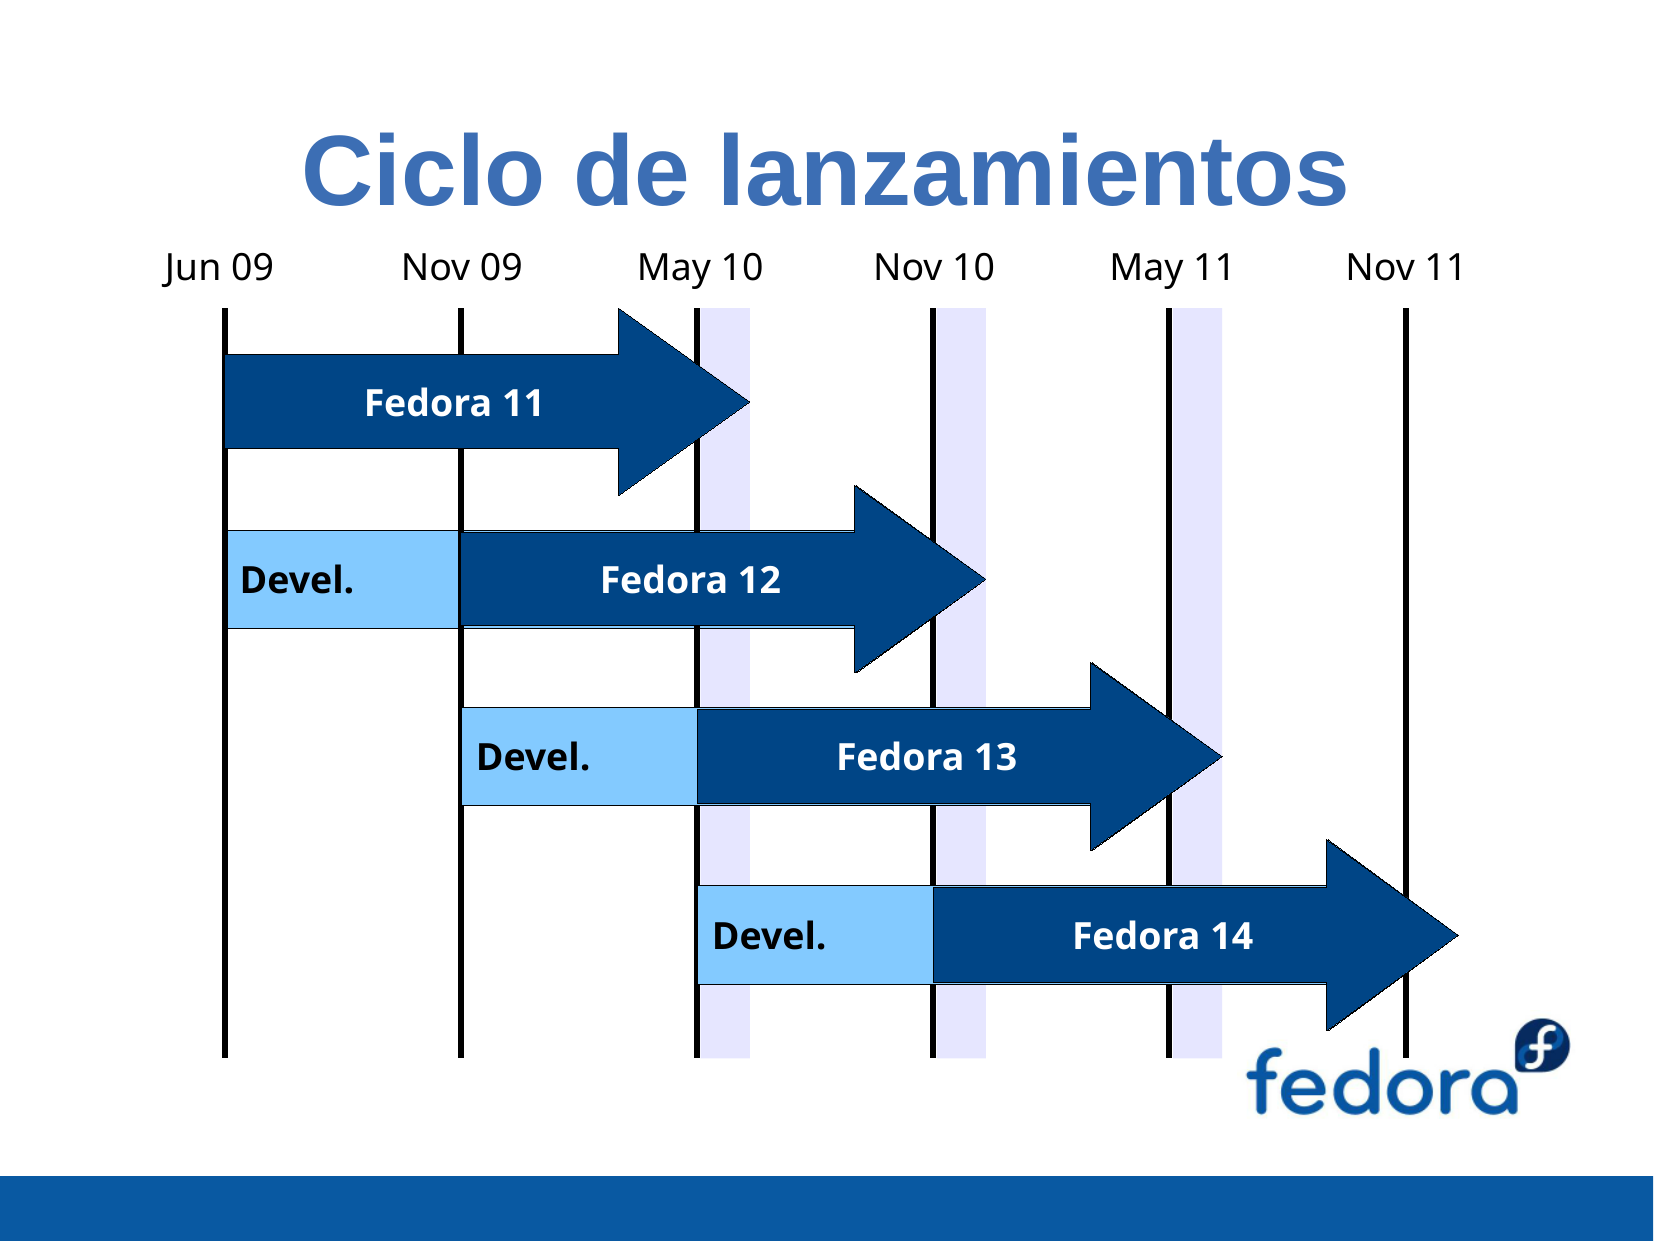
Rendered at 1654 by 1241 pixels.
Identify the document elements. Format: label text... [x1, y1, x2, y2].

text_box Fedora 14 [933, 839, 1459, 1031]
text_box May 10 [622, 233, 788, 290]
text_box Jun 09 [149, 233, 338, 290]
text_box Devel. [697, 885, 1326, 985]
text_box Fedora 13 [697, 662, 1223, 851]
text_box Devel. [461, 707, 1090, 806]
text_box [936, 985, 986, 1059]
picture [0, 1176, 1654, 1241]
text_box Nov 11 [1330, 233, 1500, 290]
text_box [700, 985, 750, 1059]
text_box [936, 806, 986, 885]
text_box [1173, 985, 1223, 1059]
text_box [1173, 757, 1223, 885]
text_box May 11 [1094, 233, 1275, 290]
text_box [1173, 308, 1223, 756]
picture [1237, 1010, 1576, 1125]
text_box [700, 806, 750, 885]
text_box Devel. [228, 530, 458, 629]
text_box Fedora 11 [224, 308, 750, 496]
title Ciclo de lanzamientos [82, 67, 1571, 275]
text_box [936, 580, 986, 707]
text_box [700, 308, 750, 401]
text_box [700, 629, 750, 707]
text_box Nov 10 [858, 233, 1050, 290]
text_box Nov 09 [386, 233, 563, 290]
text_box [936, 308, 986, 578]
text_box Fedora 12 [460, 485, 986, 673]
text_box [700, 403, 750, 530]
